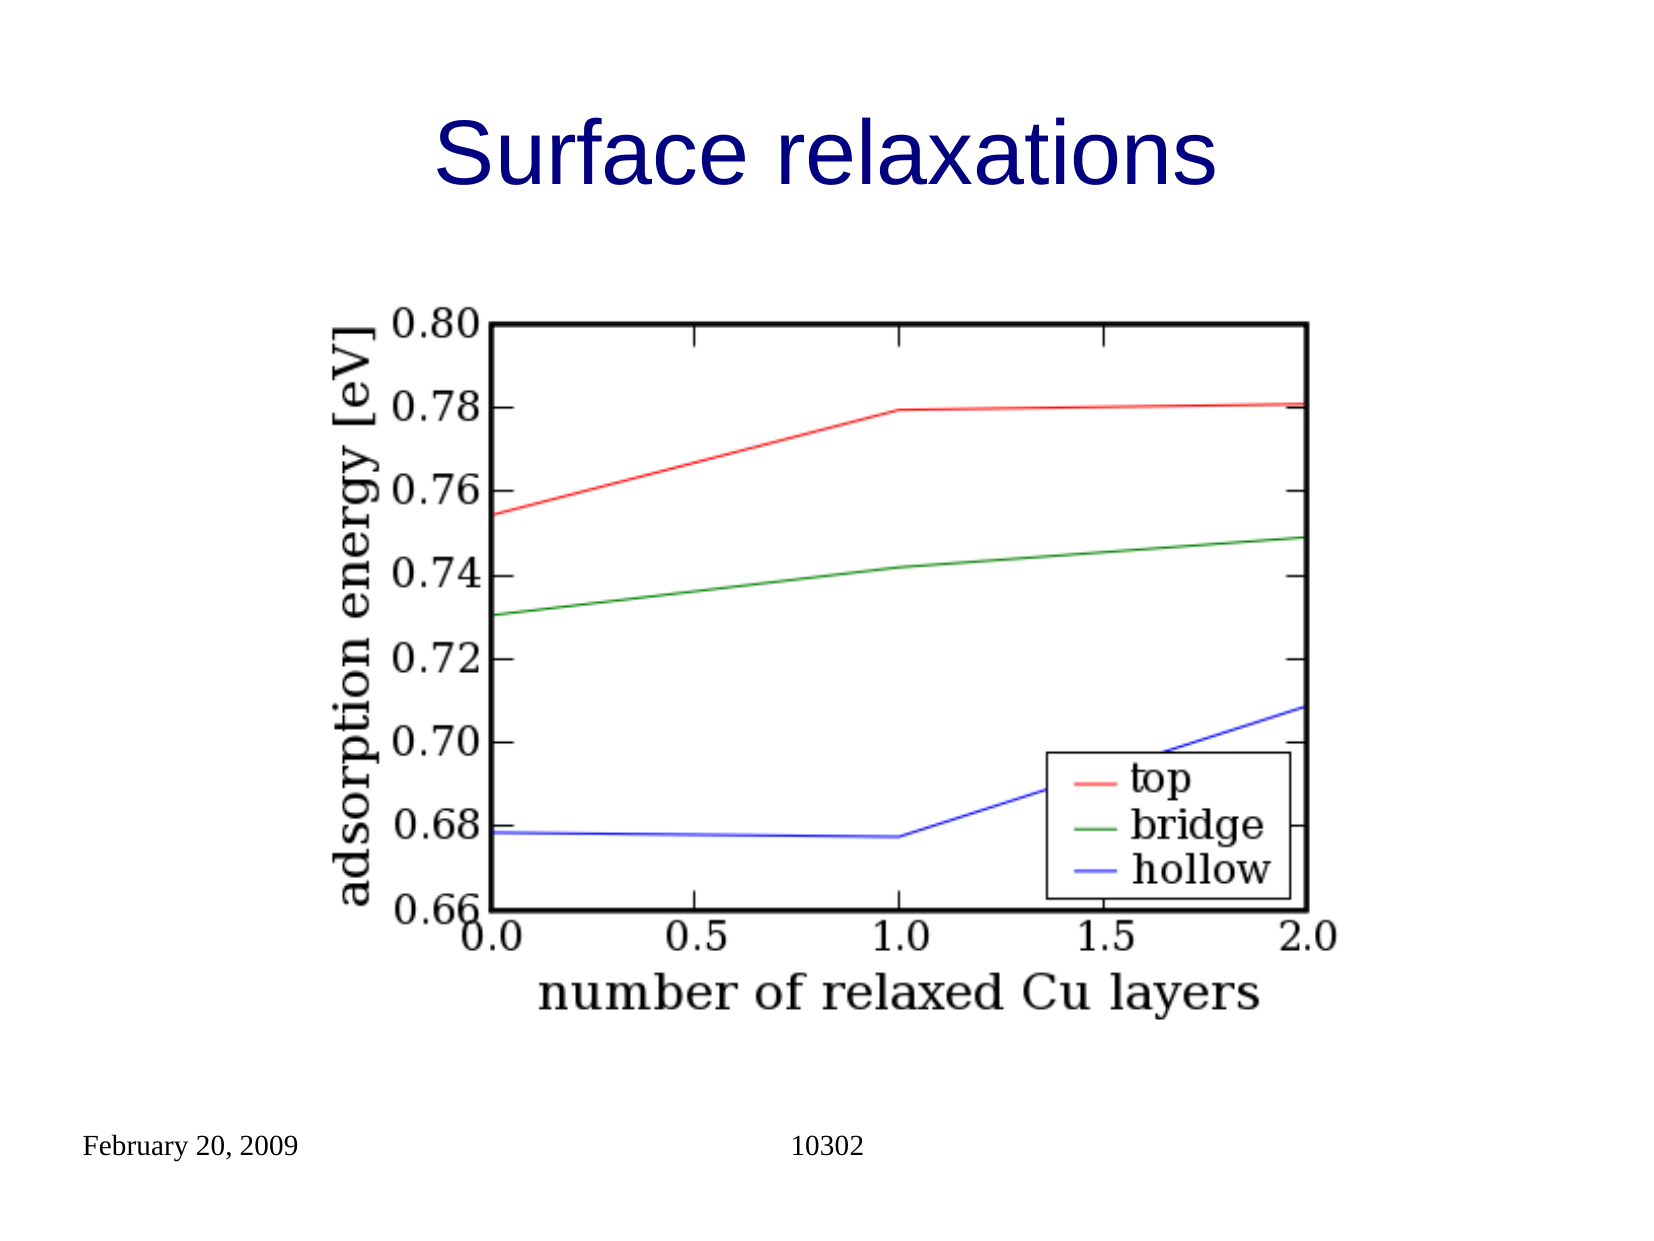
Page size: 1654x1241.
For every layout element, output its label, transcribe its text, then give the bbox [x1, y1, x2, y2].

picture [305, 303, 1348, 1024]
title Surface relaxations [82, 49, 1571, 257]
